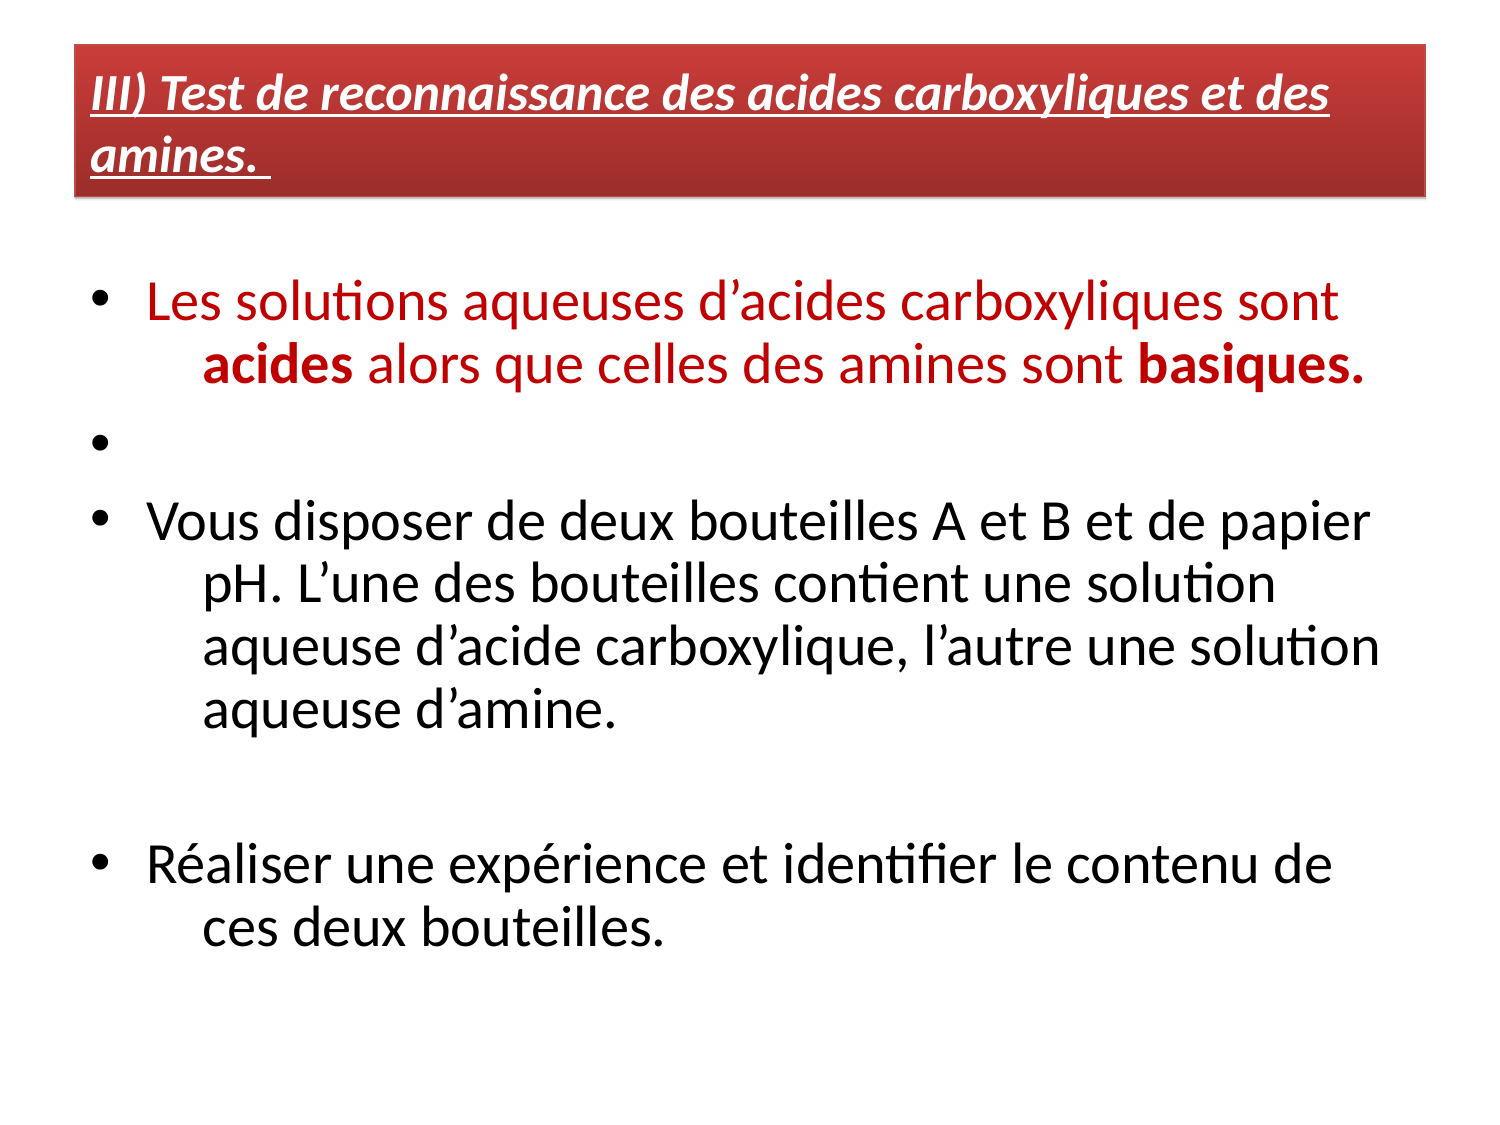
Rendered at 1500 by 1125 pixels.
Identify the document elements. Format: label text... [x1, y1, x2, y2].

list Les solutions aqueuses d’acides carboxyliques sont acides alors que celles des amines sont basiques. Vous disposer de deux bouteilles A et B et de papier pH. L’une des bouteilles contient une solution aqueuse d’acide carboxylique, l’autre une solution aqueuse d’amine. Réaliser une expérience et identifier le contenu de ces deux bouteilles. [75, 262, 1426, 1005]
title III) Test de reconnaissance des acides carboxyliques et des amines. [75, 45, 1426, 197]
